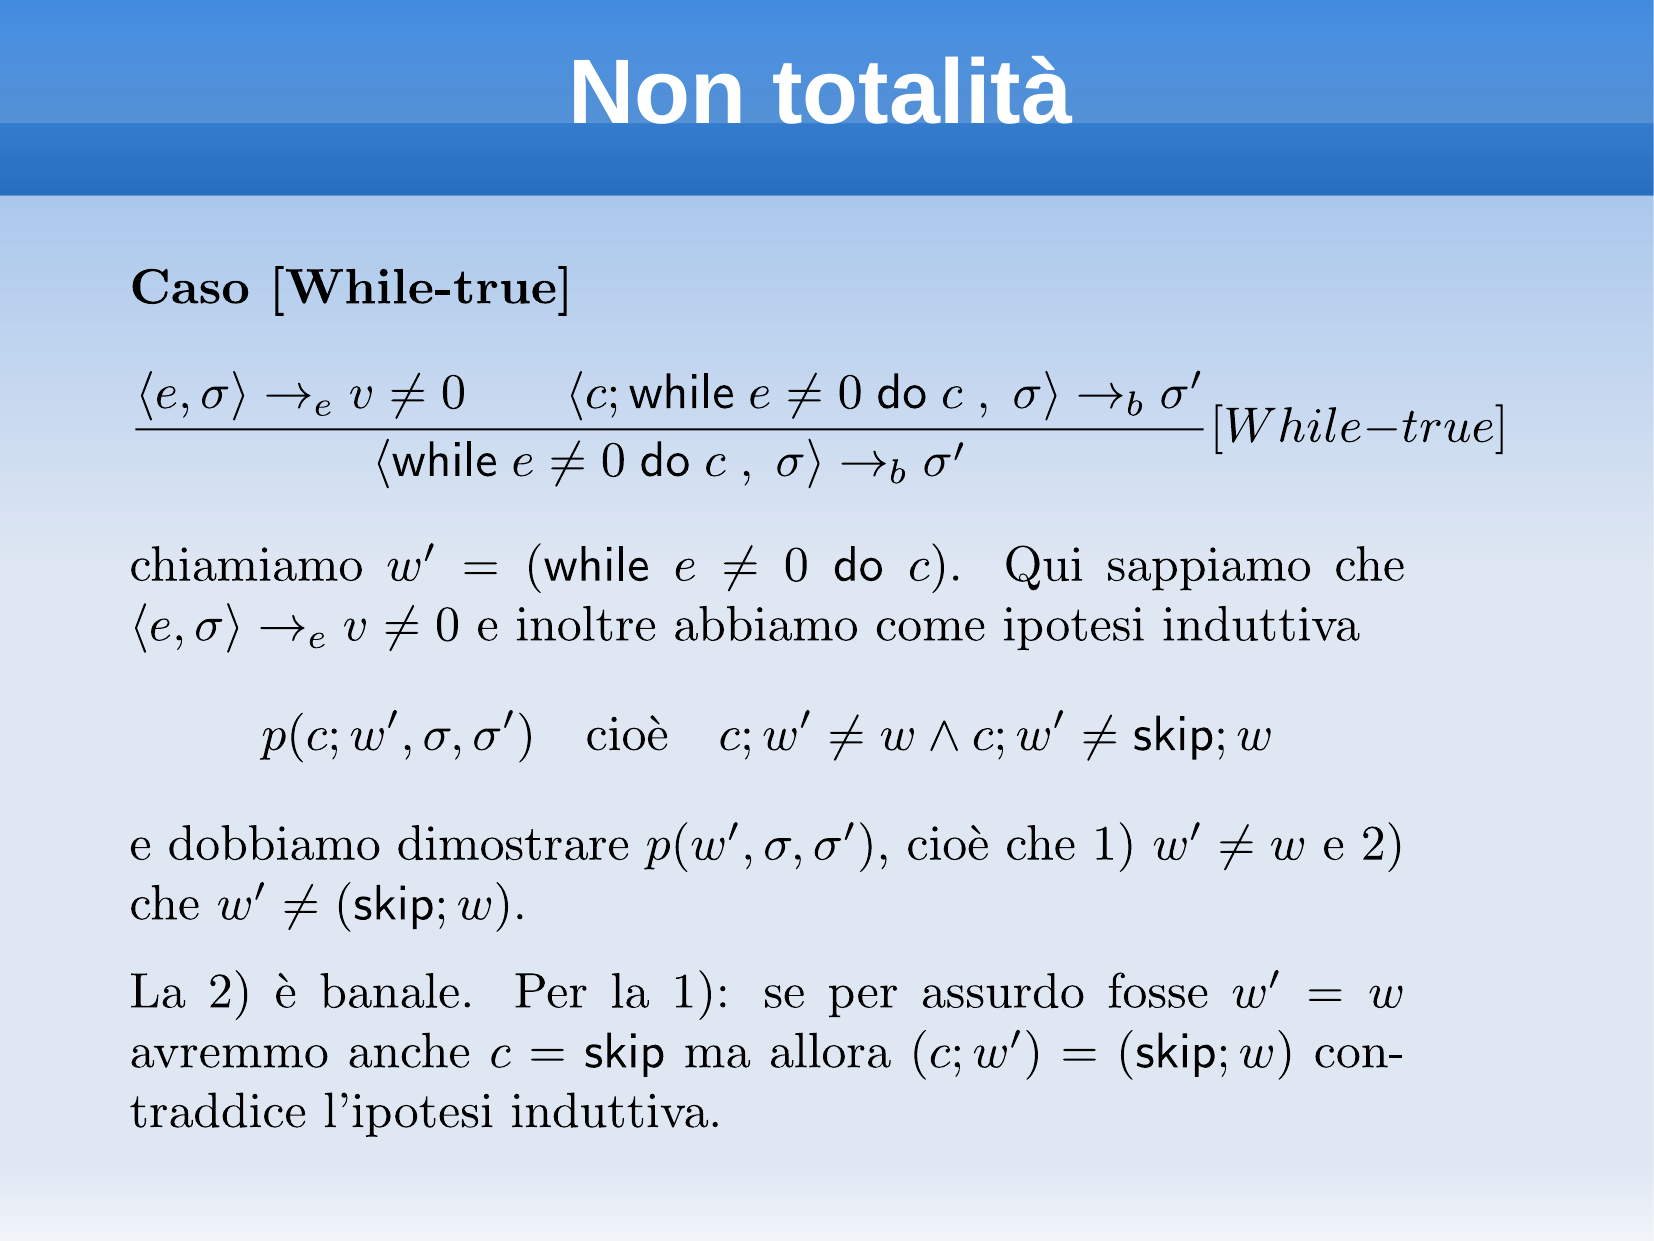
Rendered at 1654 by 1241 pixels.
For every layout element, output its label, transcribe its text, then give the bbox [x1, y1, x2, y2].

title Non totalità [76, 0, 1565, 188]
text_box [129, 266, 1509, 1137]
picture [0, 0, 1654, 1241]
